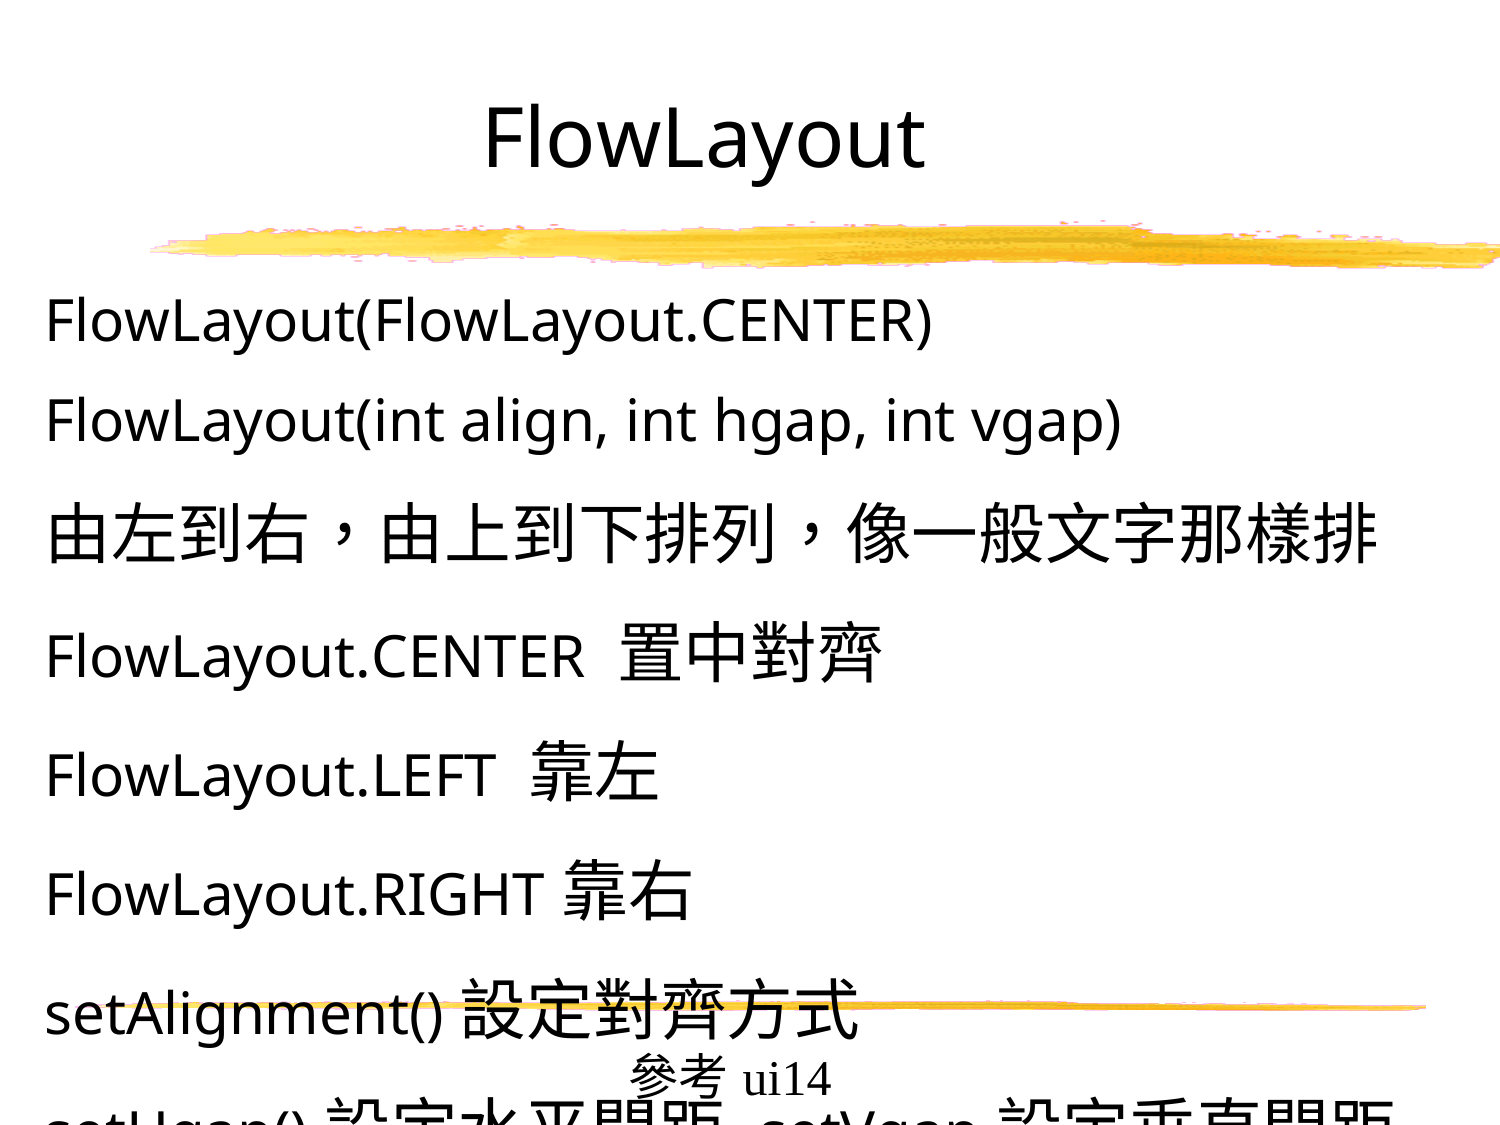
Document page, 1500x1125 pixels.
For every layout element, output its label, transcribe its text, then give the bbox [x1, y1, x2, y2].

title FlowLayout [66, 35, 1342, 225]
list FlowLayout(FlowLayout.CENTER) FlowLayout(int align, int hgap, int vgap) 由左到右，由上到下排列，像一般文字那樣排 FlowLayout.CENTER 置中對齊 FlowLayout.LEFT 靠左 FlowLayout.RIGHT靠右 setAlignment()設定對齊方式 setHgap()設定水平間距 setVgap設定垂直間距 [44, 272, 1470, 1076]
text_box 參考ui14 [628, 1037, 830, 1100]
picture [150, 215, 1500, 279]
